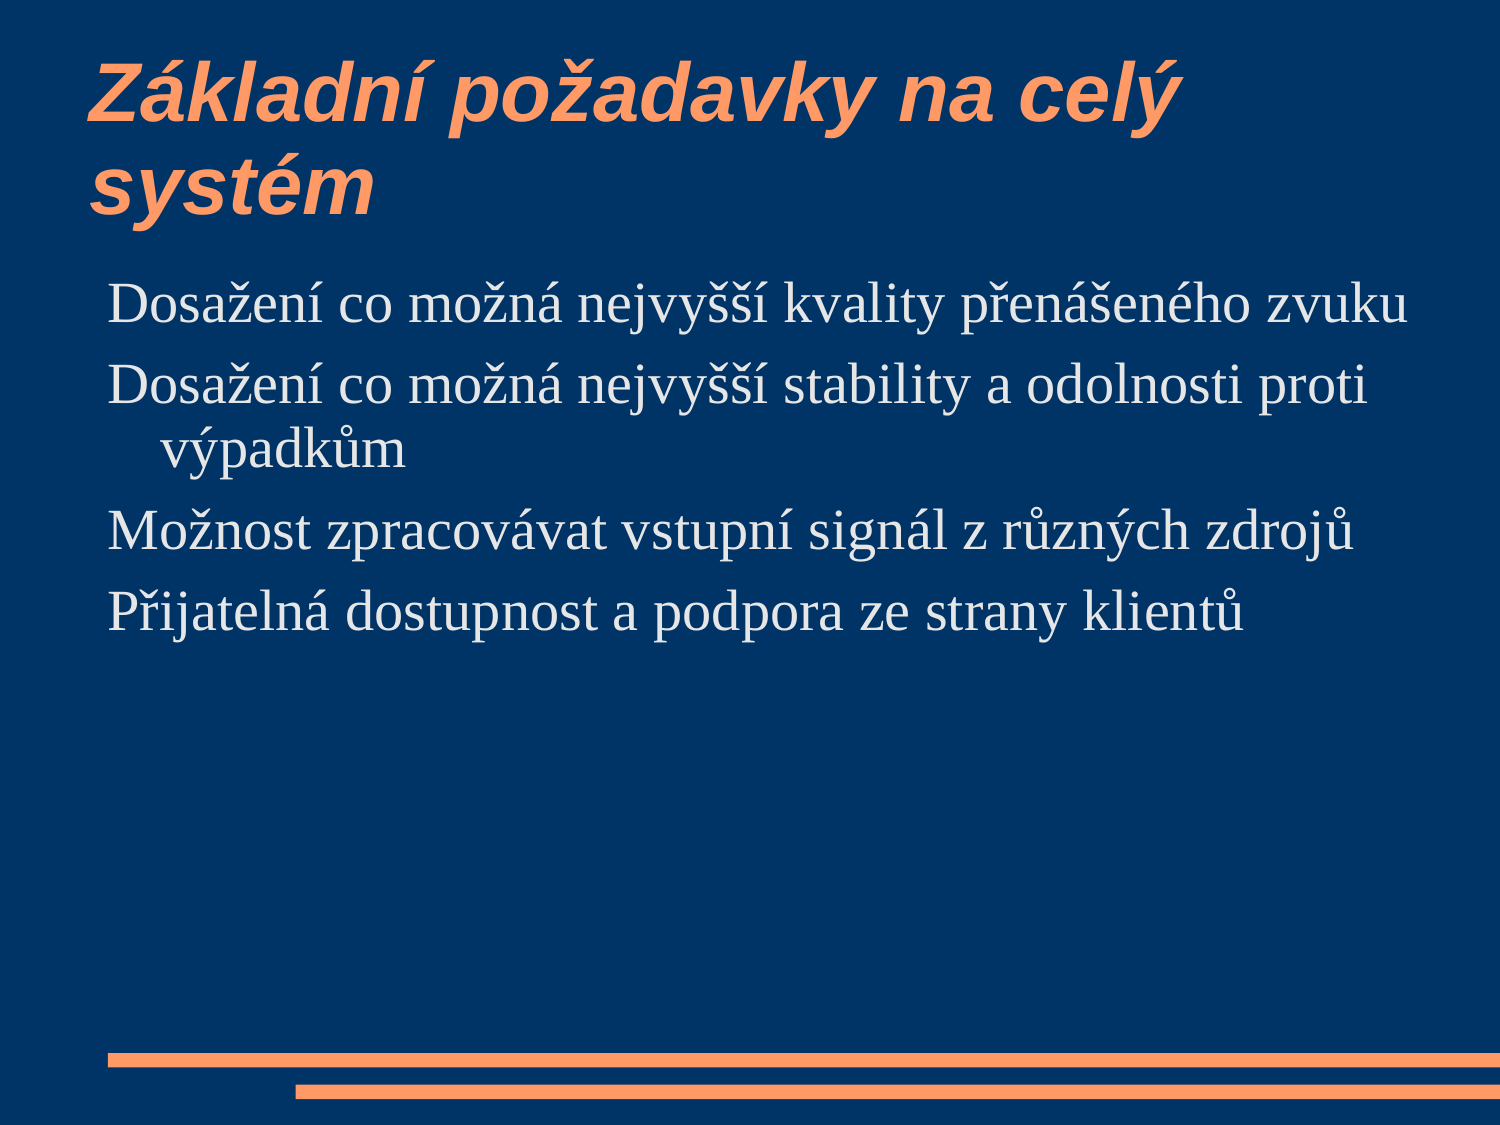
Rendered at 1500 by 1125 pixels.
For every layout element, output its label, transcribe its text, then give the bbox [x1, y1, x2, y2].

title Základní požadavky na celý systém [75, 38, 1426, 240]
list Dosažení co možná nejvyšší kvality přenášeného zvuku Dosažení co možná nejvyšší stability a odolnosti proti výpadkům Možnost zpracovávat vstupní signál z různých zdrojů Přijatelná dostupnost a podpora ze strany klientů [75, 262, 1426, 1006]
